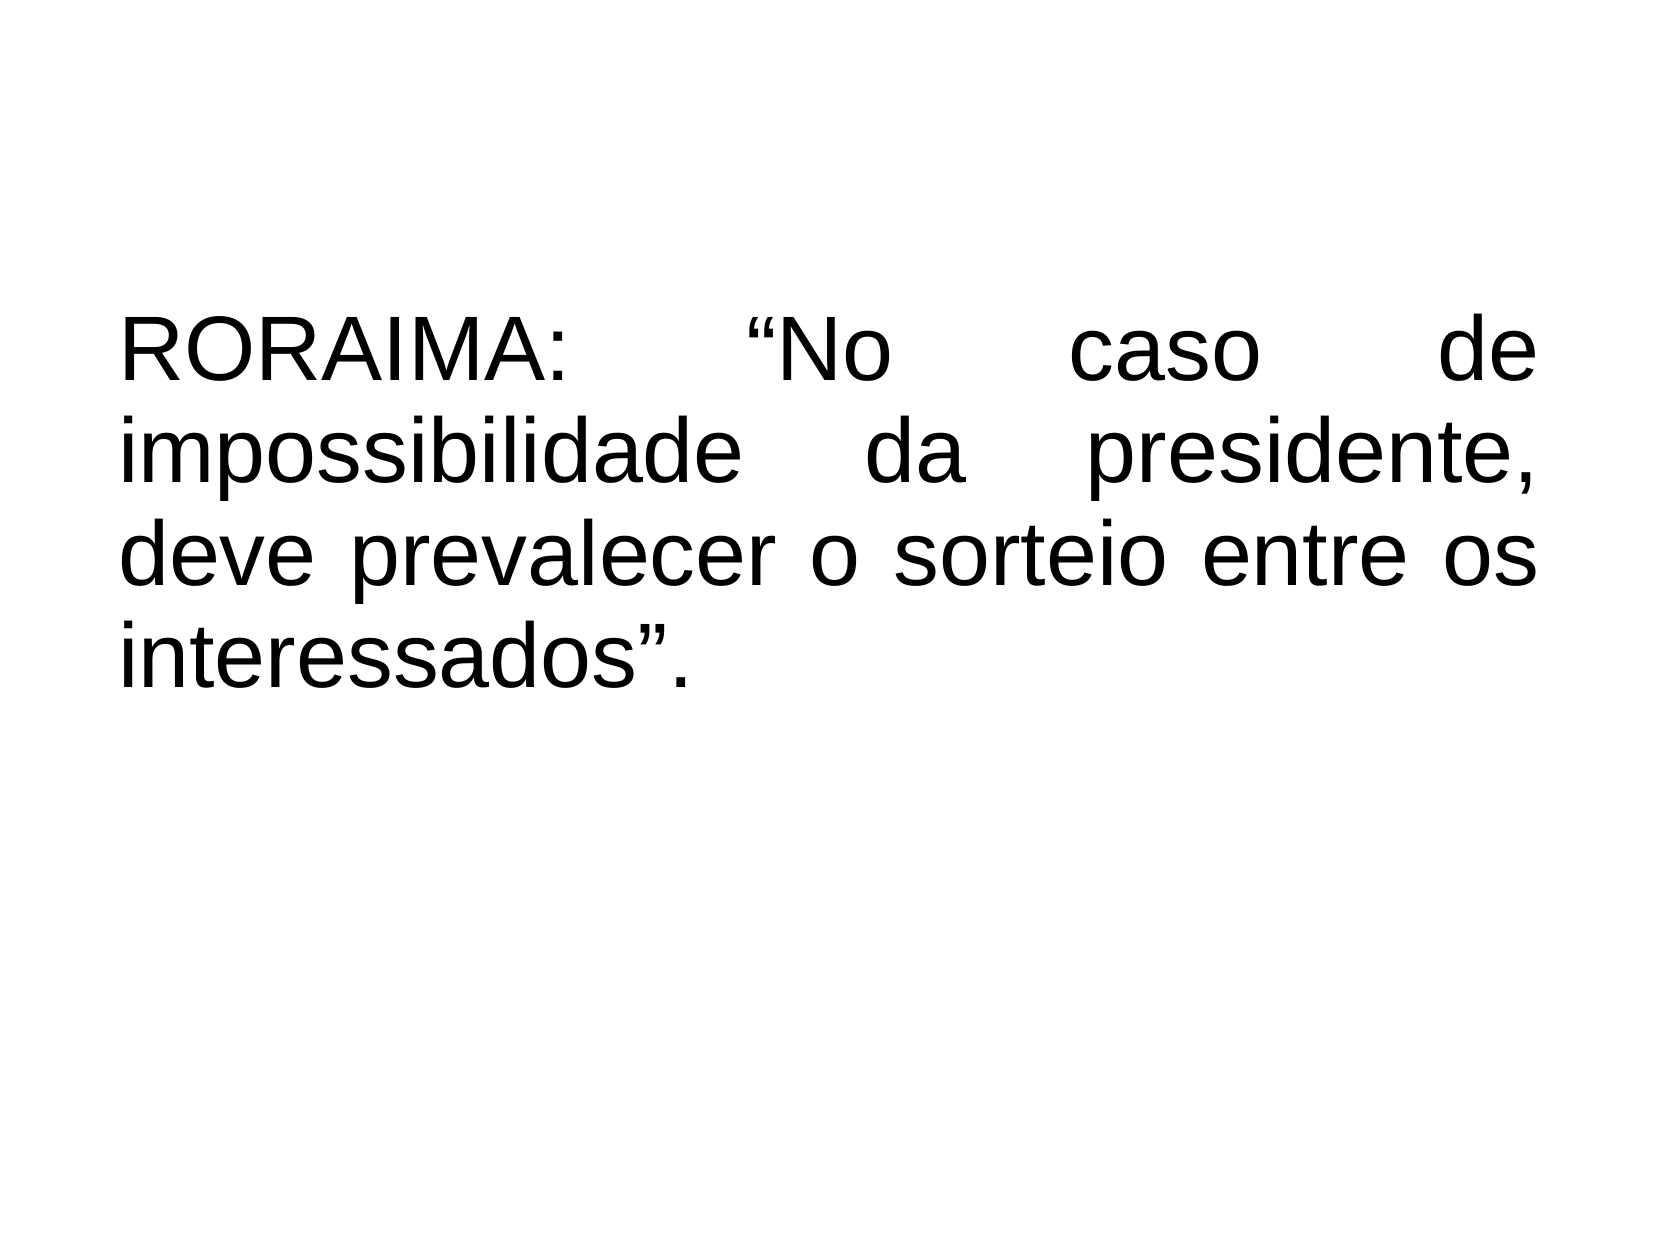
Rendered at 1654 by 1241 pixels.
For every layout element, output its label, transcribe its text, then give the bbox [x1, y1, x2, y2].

title RORAIMA: “No caso de impossibilidade da presidente, deve prevalecer o sorteio entre os interessados”. [118, 59, 1542, 945]
